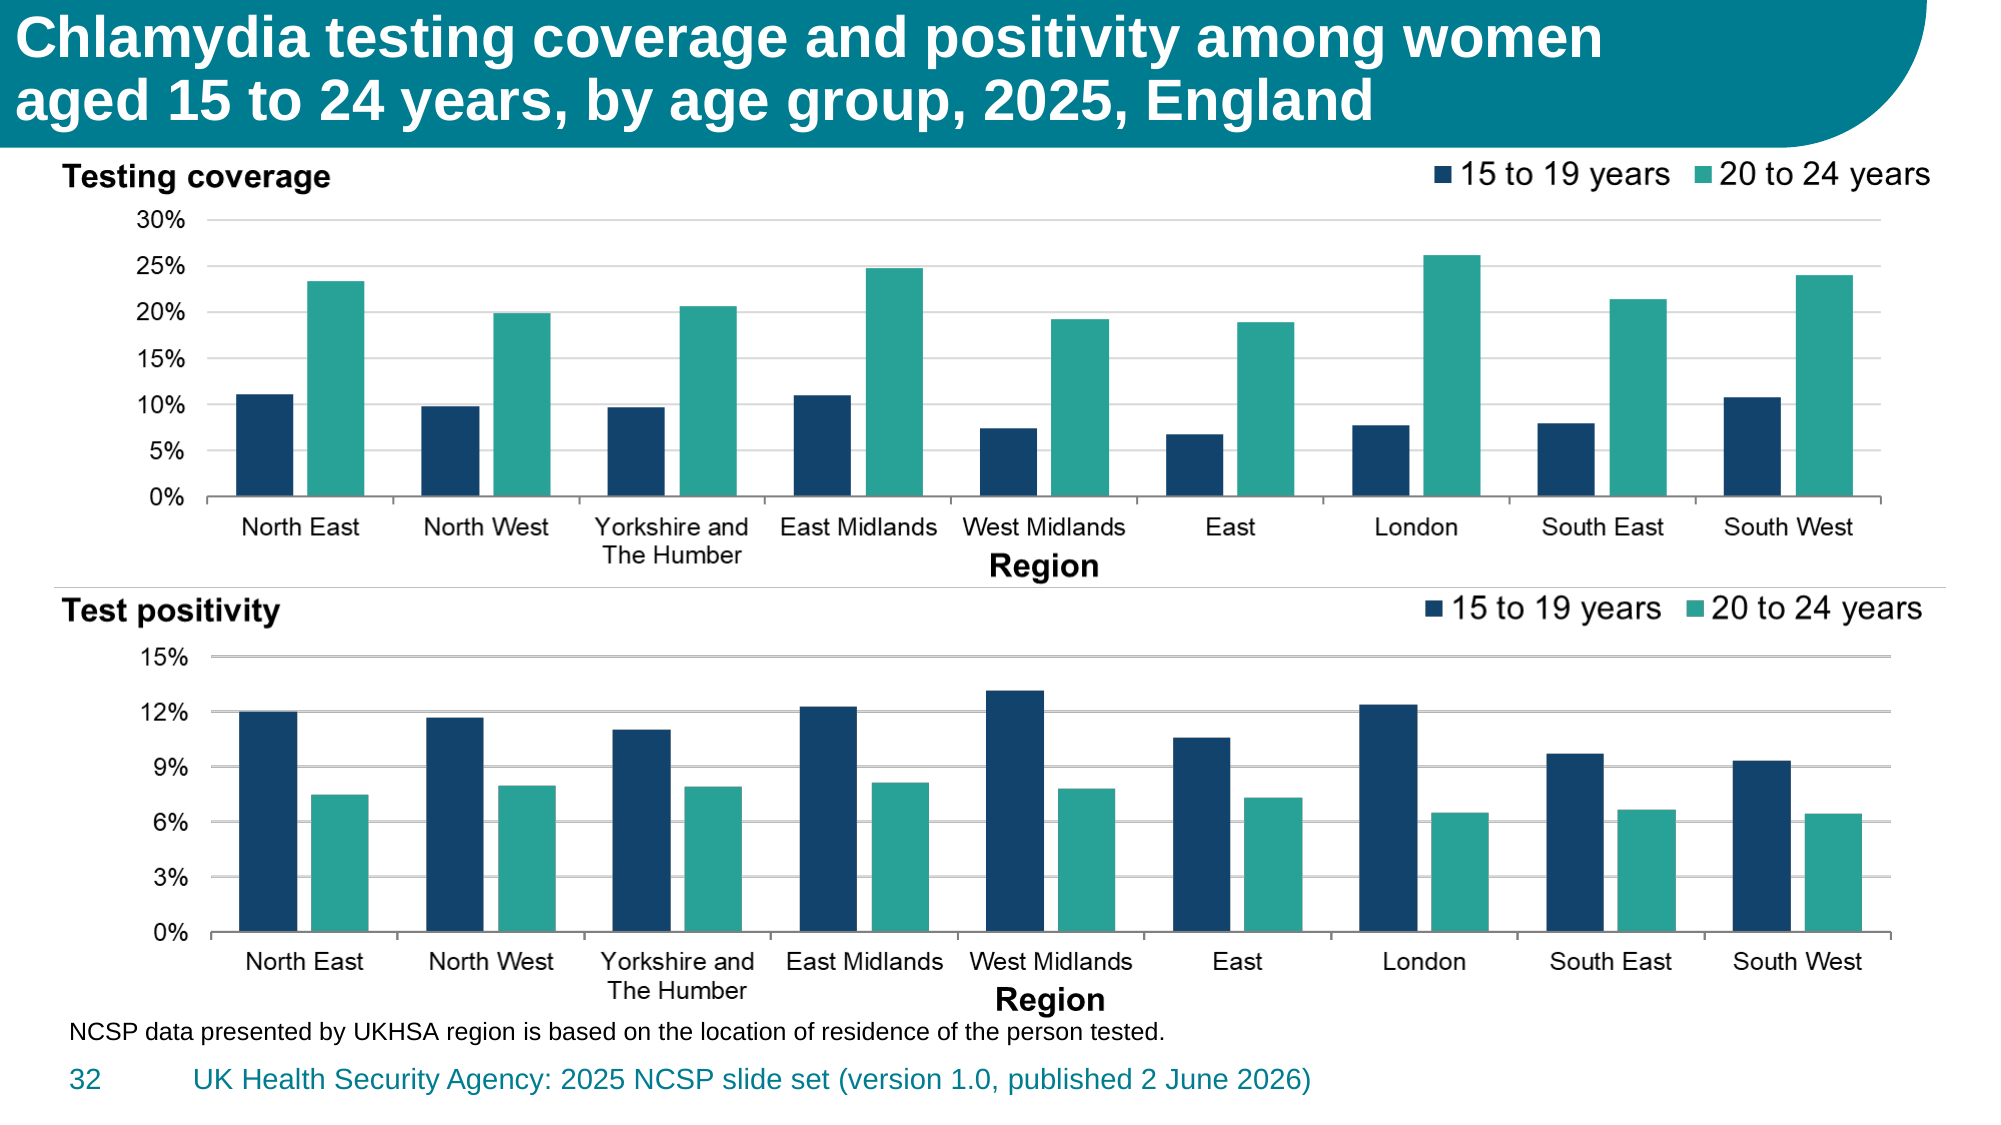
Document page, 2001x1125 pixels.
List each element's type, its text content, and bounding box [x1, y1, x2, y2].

picture [54, 153, 1946, 1021]
text_box NCSP data presented by UKHSA region is based on the location of residence of the person tested. [54, 1008, 1275, 1053]
title Chlamydia testing coverage and positivity among women aged 15 to 24 years, by age group, 2025, England [0, 0, 1726, 121]
text_box [54, 1053, 152, 1112]
